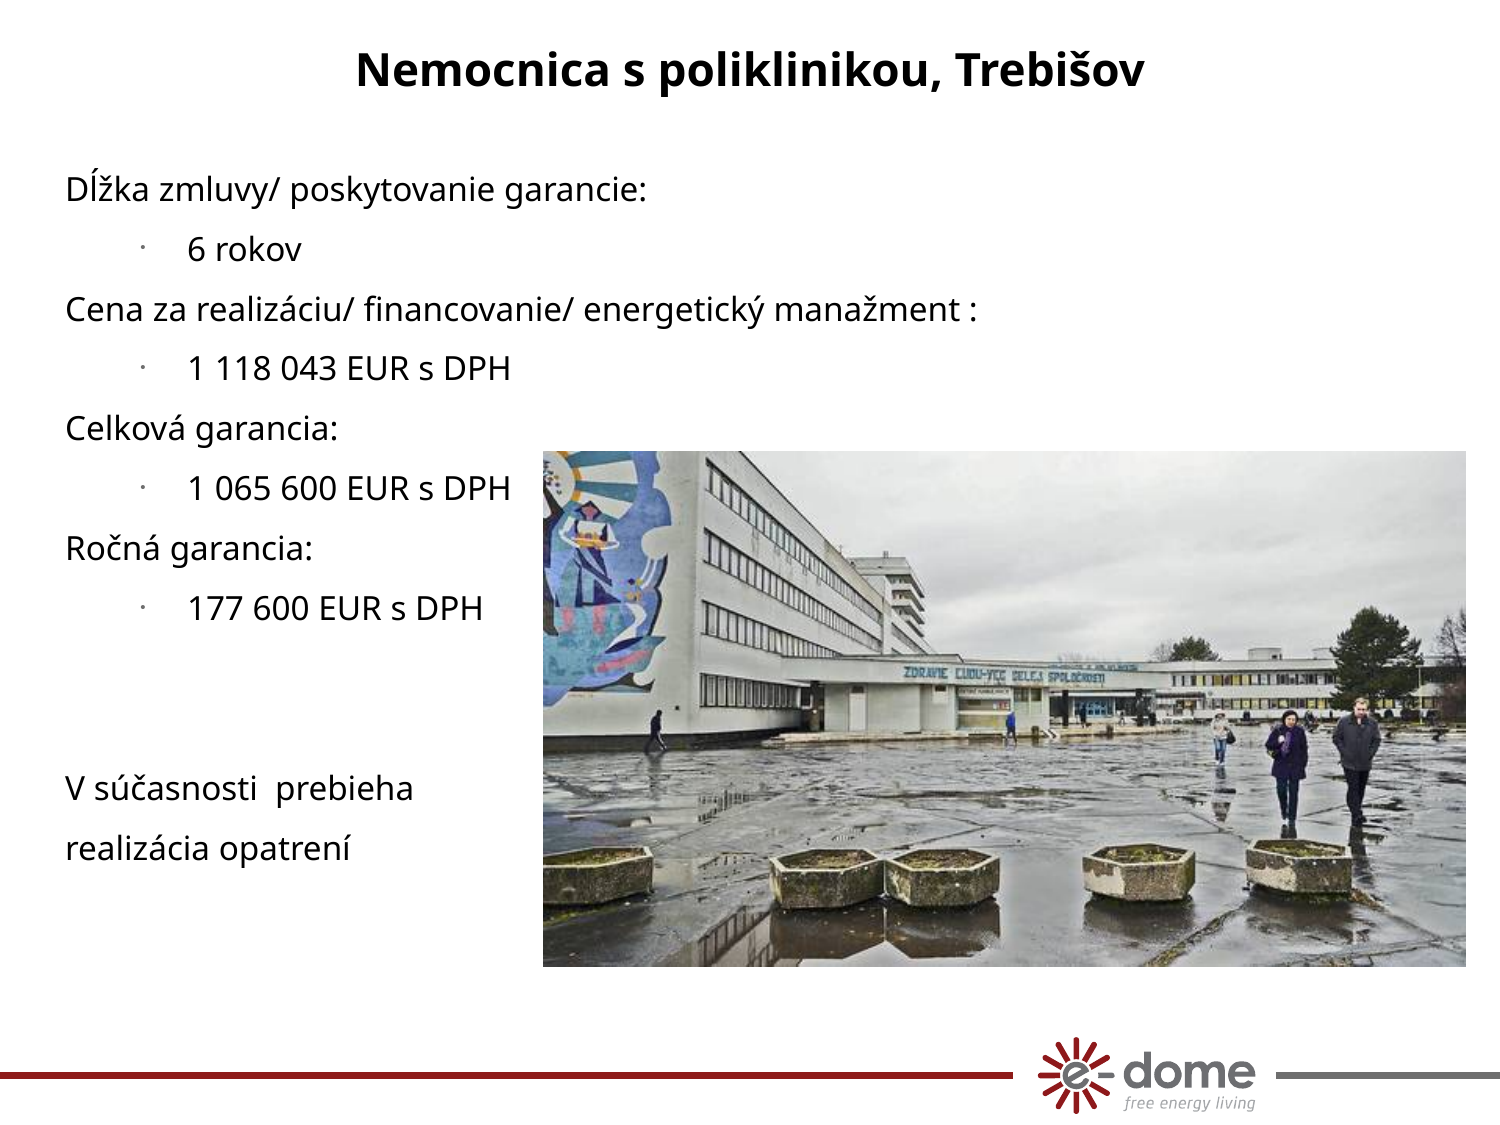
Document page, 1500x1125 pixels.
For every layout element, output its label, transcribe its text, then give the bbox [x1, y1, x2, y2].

text_box Dĺžka zmluvy/ poskytovanie garancie: 6 rokov Cena za realizáciu/ financovanie/ energetický manažment : 1 118 043 EUR s DPH Celková garancia: 1 065 600 EUR s DPH Ročná garancia: 177 600 EUR s DPH V súčasnosti prebieha realizácia opatrení [50, 140, 1441, 934]
picture [543, 451, 1466, 967]
text_box Nemocnica s poliklinikou, Trebišov [0, 17, 1500, 119]
